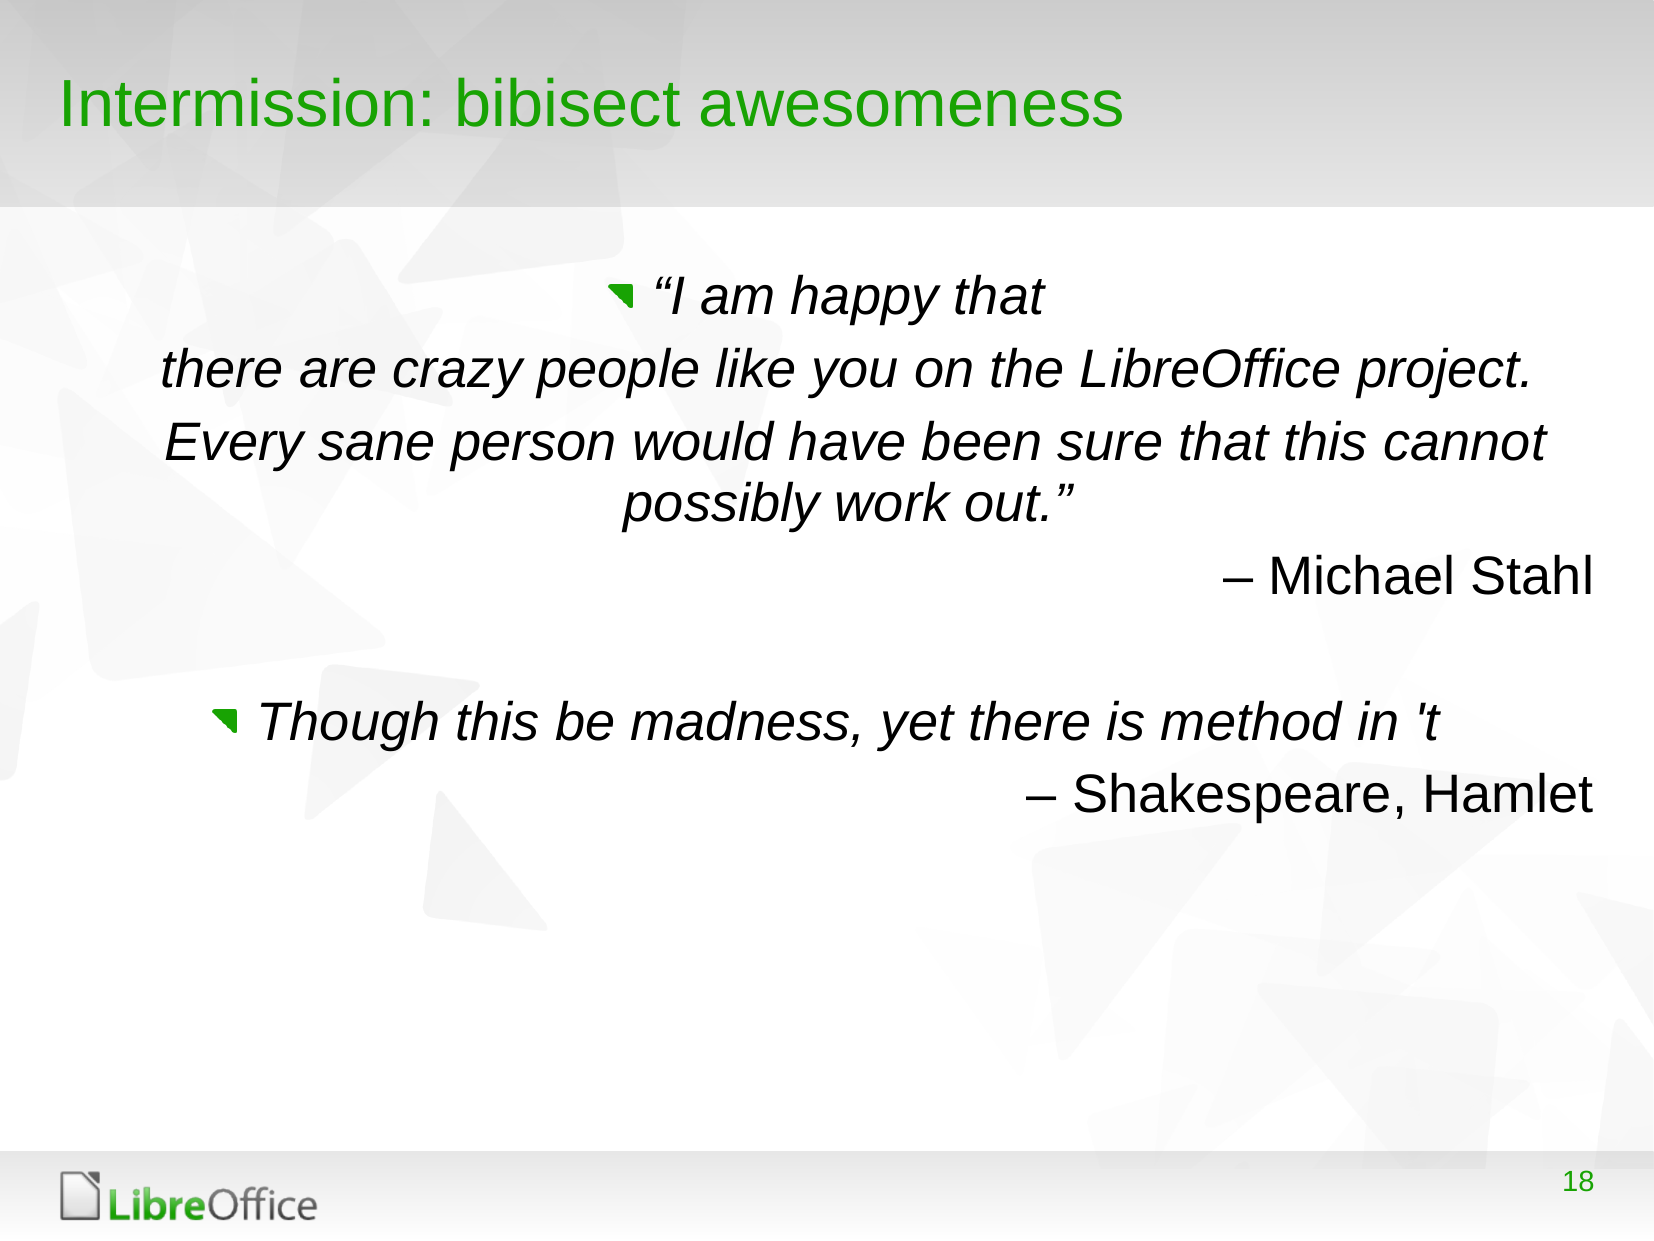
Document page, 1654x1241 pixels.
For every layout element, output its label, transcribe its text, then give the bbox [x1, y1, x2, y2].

picture [915, 548, 1654, 1169]
picture [41, 1152, 337, 1240]
list “I am happy that there are crazy people like you on the LibreOffice project. Every sane person would have been sure that this cannot possibly work out.” – Michael Stahl Though this be madness, yet there is method in 't – Shakespeare, Hamlet [59, 265, 1595, 1085]
picture [0, 0, 783, 931]
title Intermission: bibisect awesomeness [59, 29, 1595, 178]
